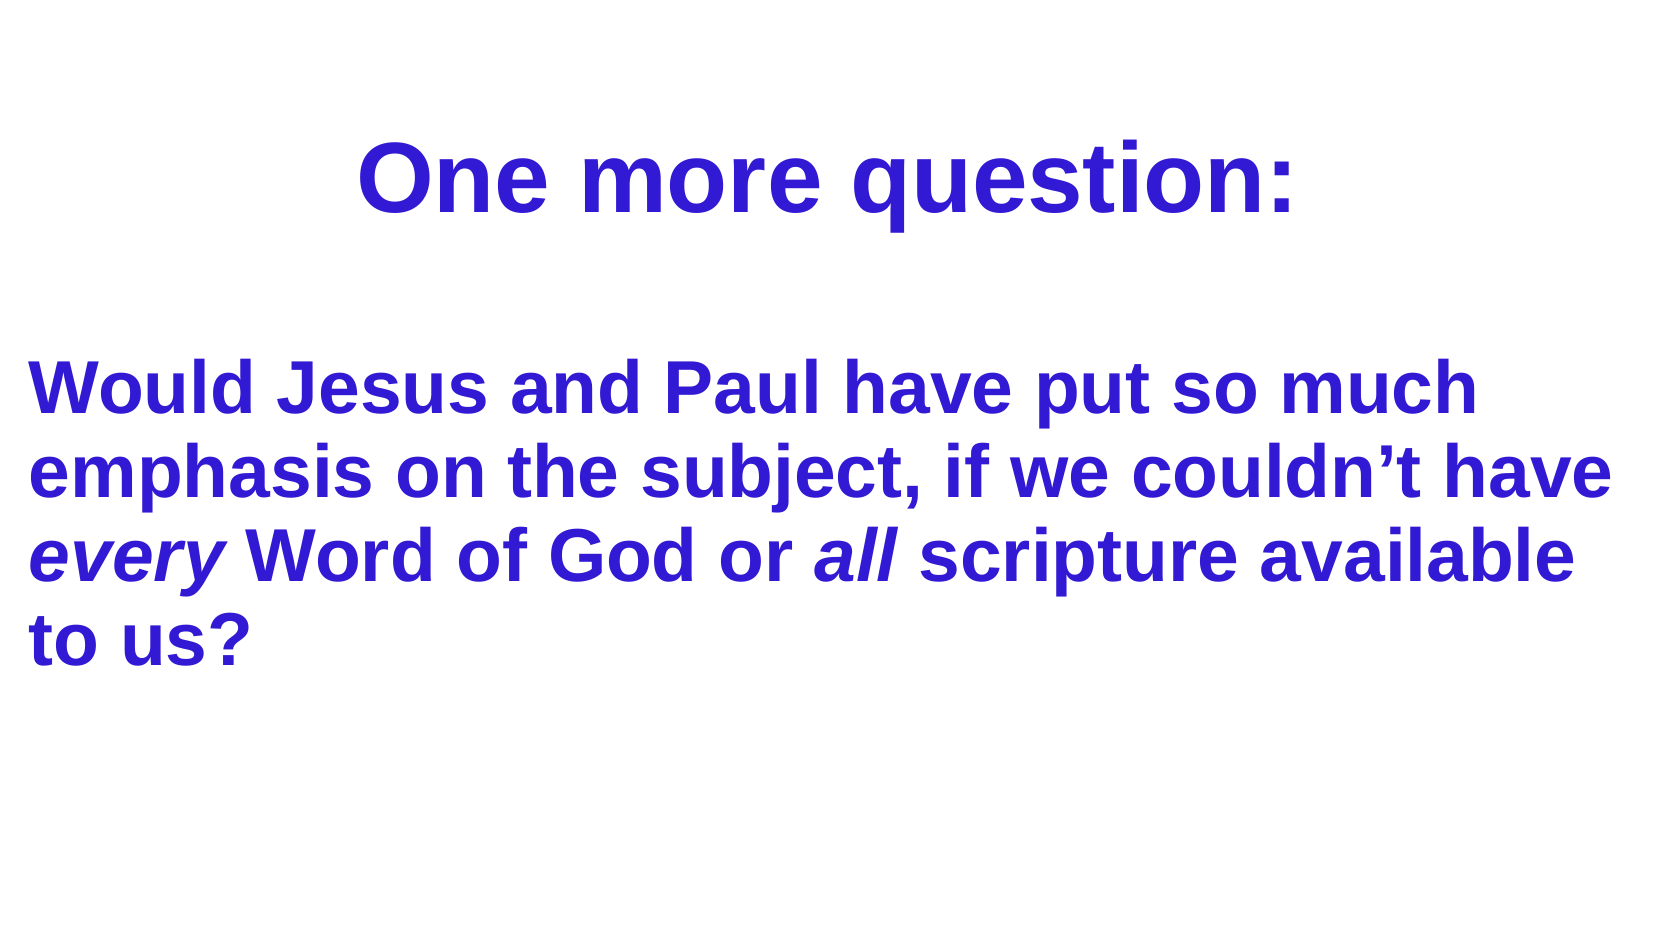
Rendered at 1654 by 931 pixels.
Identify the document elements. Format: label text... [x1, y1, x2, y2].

text_box One more question: Would Jesus and Paul have put so much emphasis on the subject, if we couldn’t have every Word of God or all scripture available to us? [13, 2, 1643, 925]
